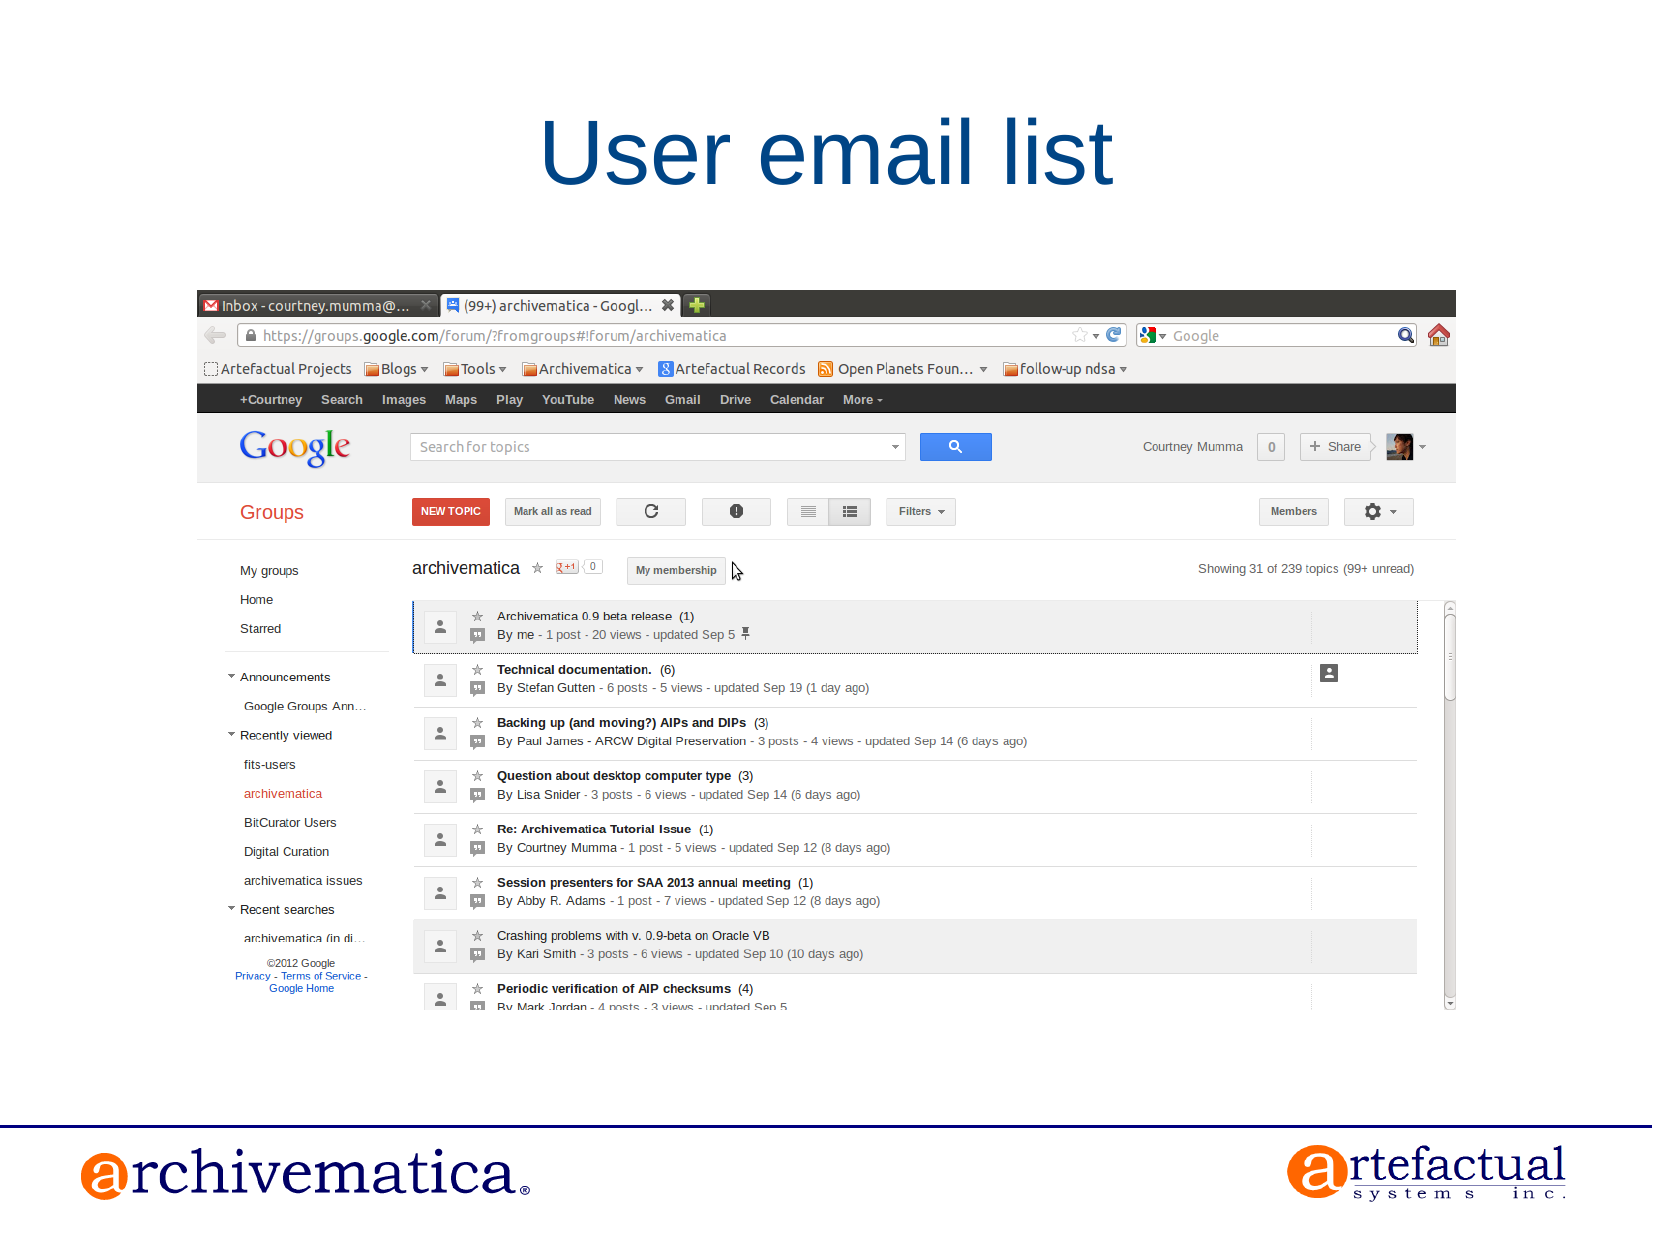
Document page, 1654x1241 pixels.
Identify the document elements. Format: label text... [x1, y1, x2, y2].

picture [197, 290, 1456, 1010]
picture [1280, 1137, 1577, 1209]
picture [81, 1133, 531, 1216]
title User email list [82, 49, 1571, 257]
